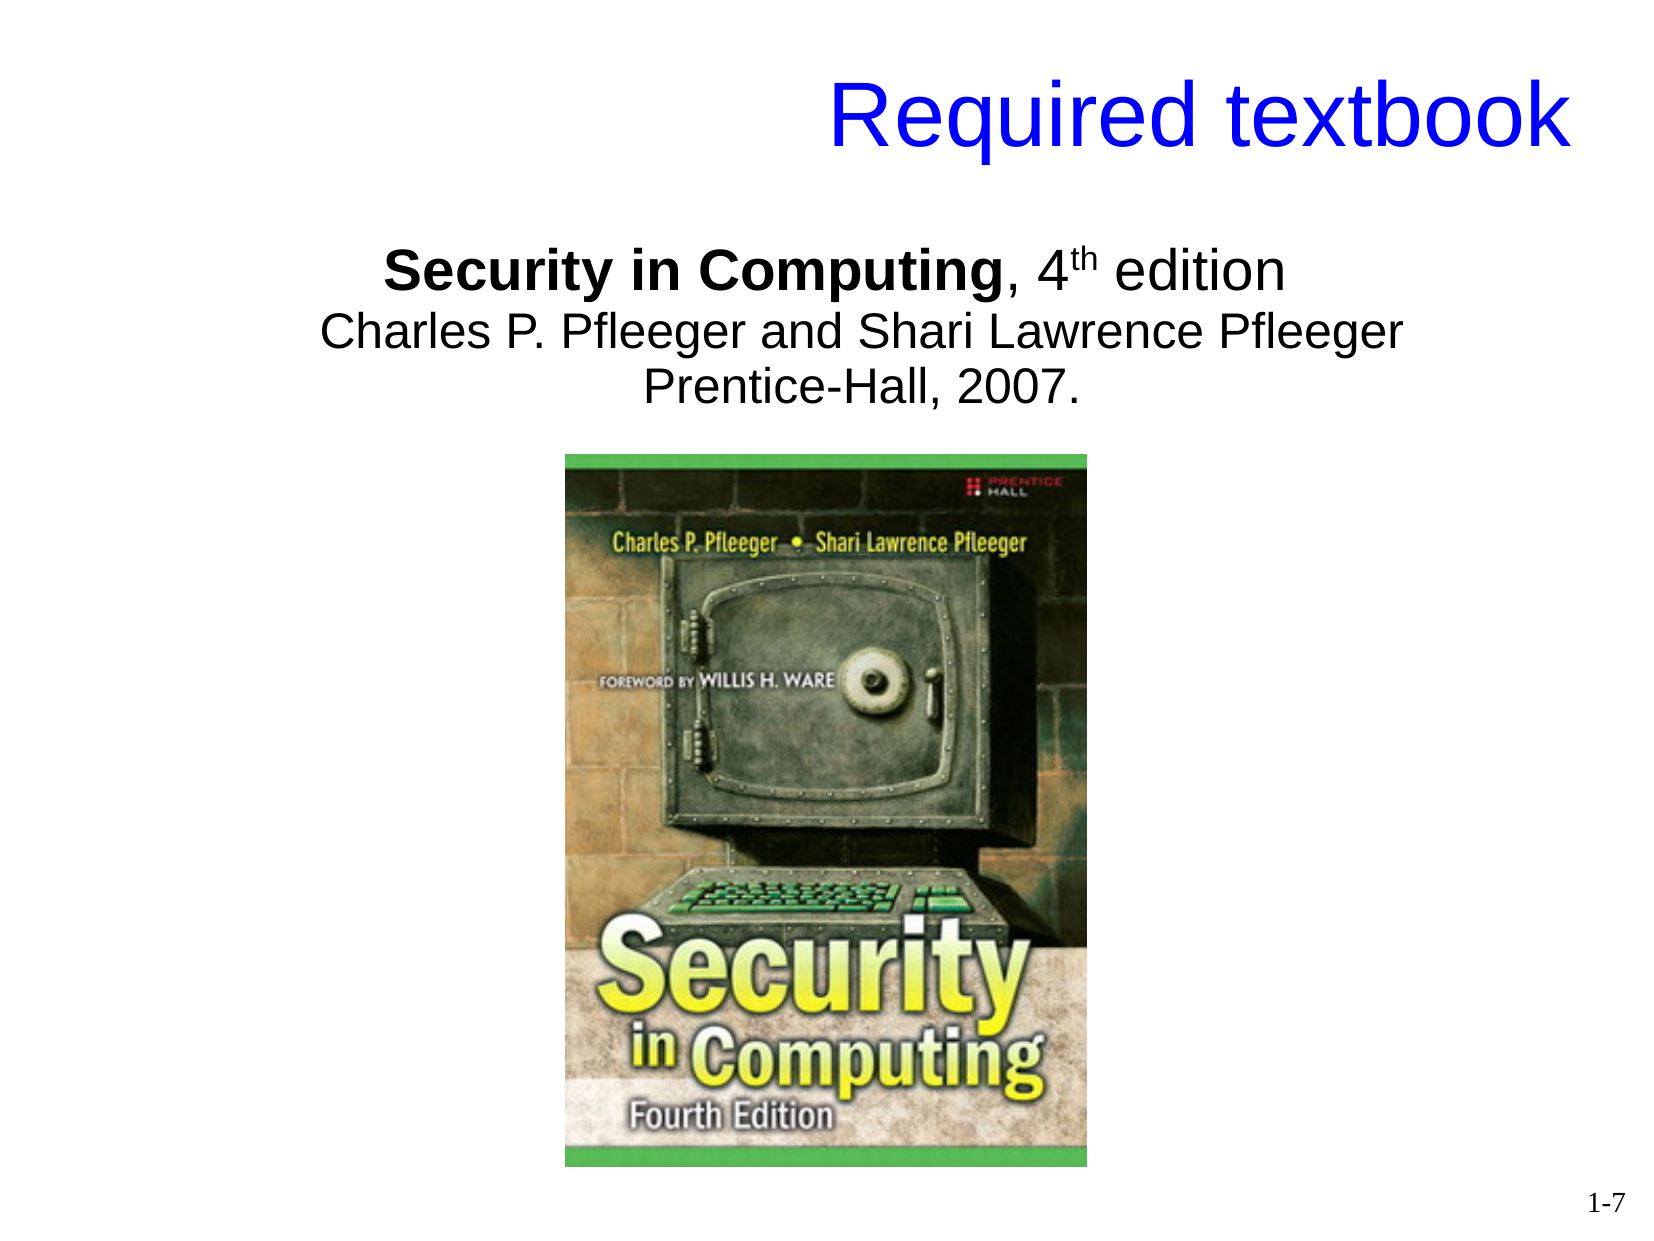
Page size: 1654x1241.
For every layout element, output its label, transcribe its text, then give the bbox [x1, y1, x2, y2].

picture [565, 454, 1087, 1167]
list Security in Computing, 4th edition Charles P. Pfleeger and Shari Lawrence Pfleeger Prentice-Hall, 2007. [82, 237, 1571, 450]
title Required textbook [84, 11, 1573, 219]
